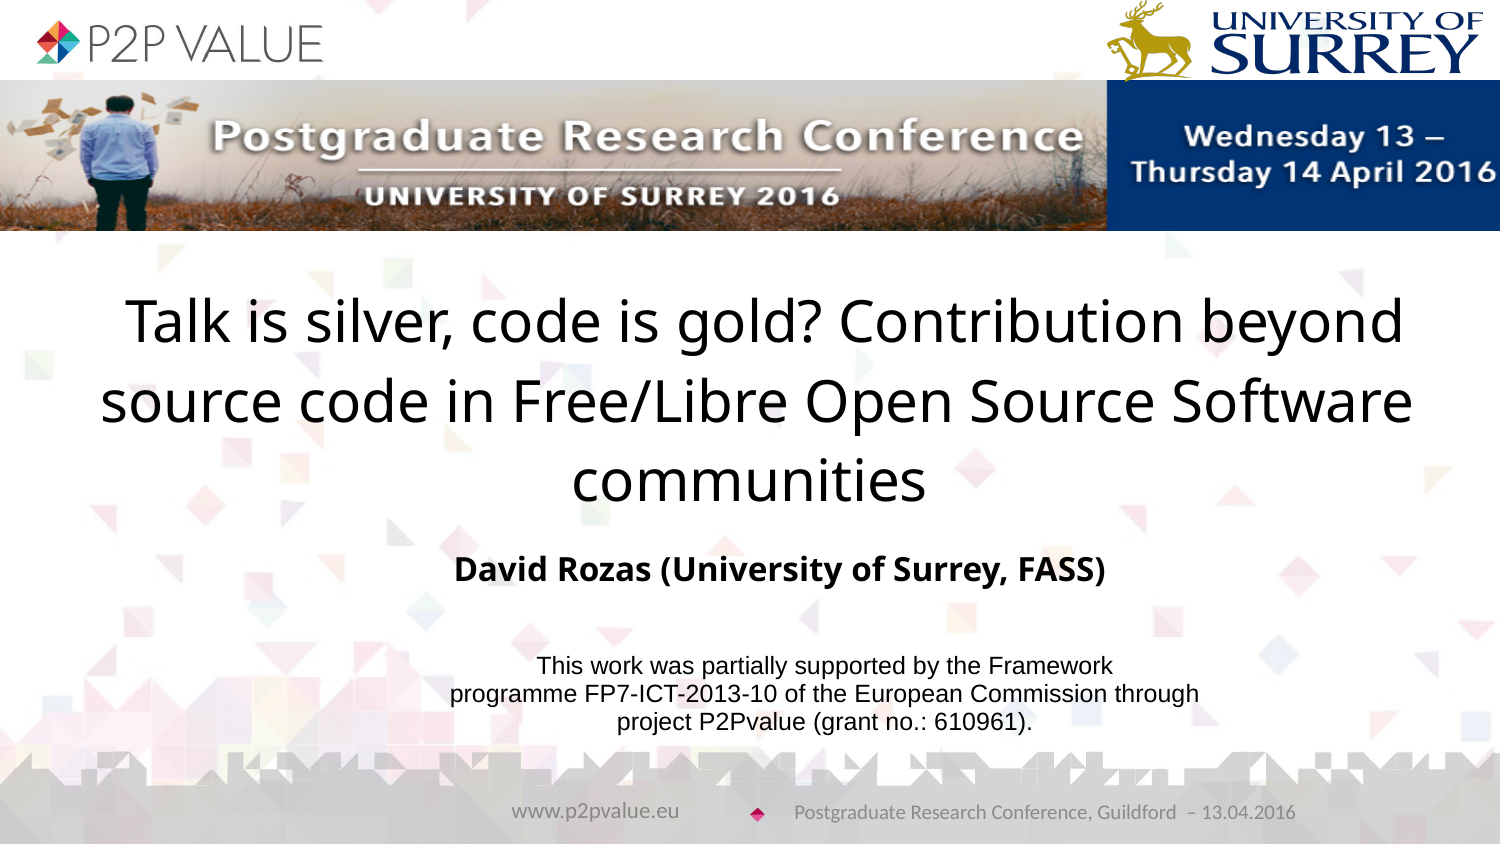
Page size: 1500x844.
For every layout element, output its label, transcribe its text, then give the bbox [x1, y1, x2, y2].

text_box www.p2pvalue.eu [505, 789, 724, 829]
text_box Postgraduate Research Conference, Guildford – 13.04.2016 [780, 788, 1474, 834]
text_box This work was partially supported by the Framework programme FP7-ICT-2013-10 of the European Commission through project P2Pvalue (grant no.: 610961). [435, 644, 1231, 825]
title Talk is silver, code is gold? Contribution beyond source code in Free/Libre Open Source Software communities [45, 265, 1471, 534]
picture [0, 0, 1500, 844]
subtitle David Rozas (University of Surrey, FASS) [225, 539, 1336, 660]
